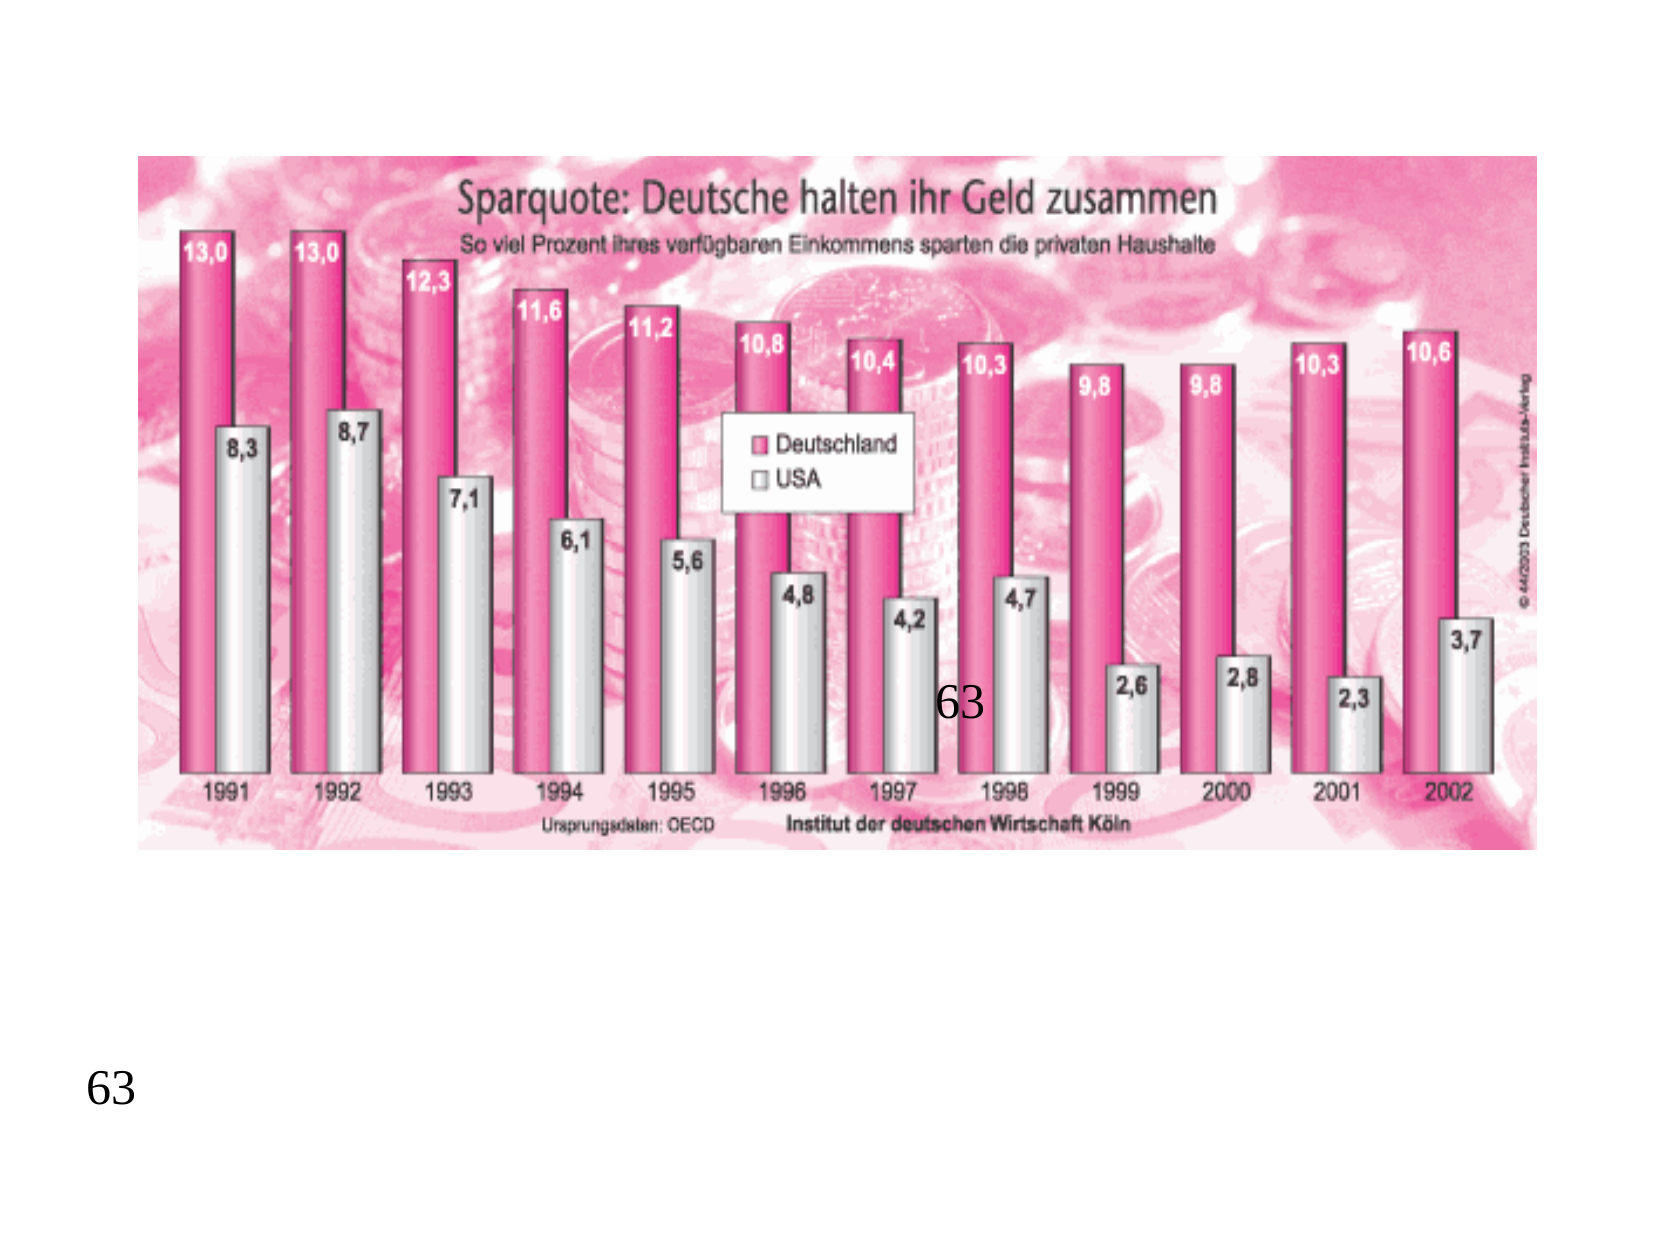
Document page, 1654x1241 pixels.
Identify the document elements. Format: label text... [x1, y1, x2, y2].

picture [138, 156, 1537, 850]
text_box <Nummer> [935, 674, 1170, 736]
text_box <Nummer> [86, 1060, 321, 1122]
